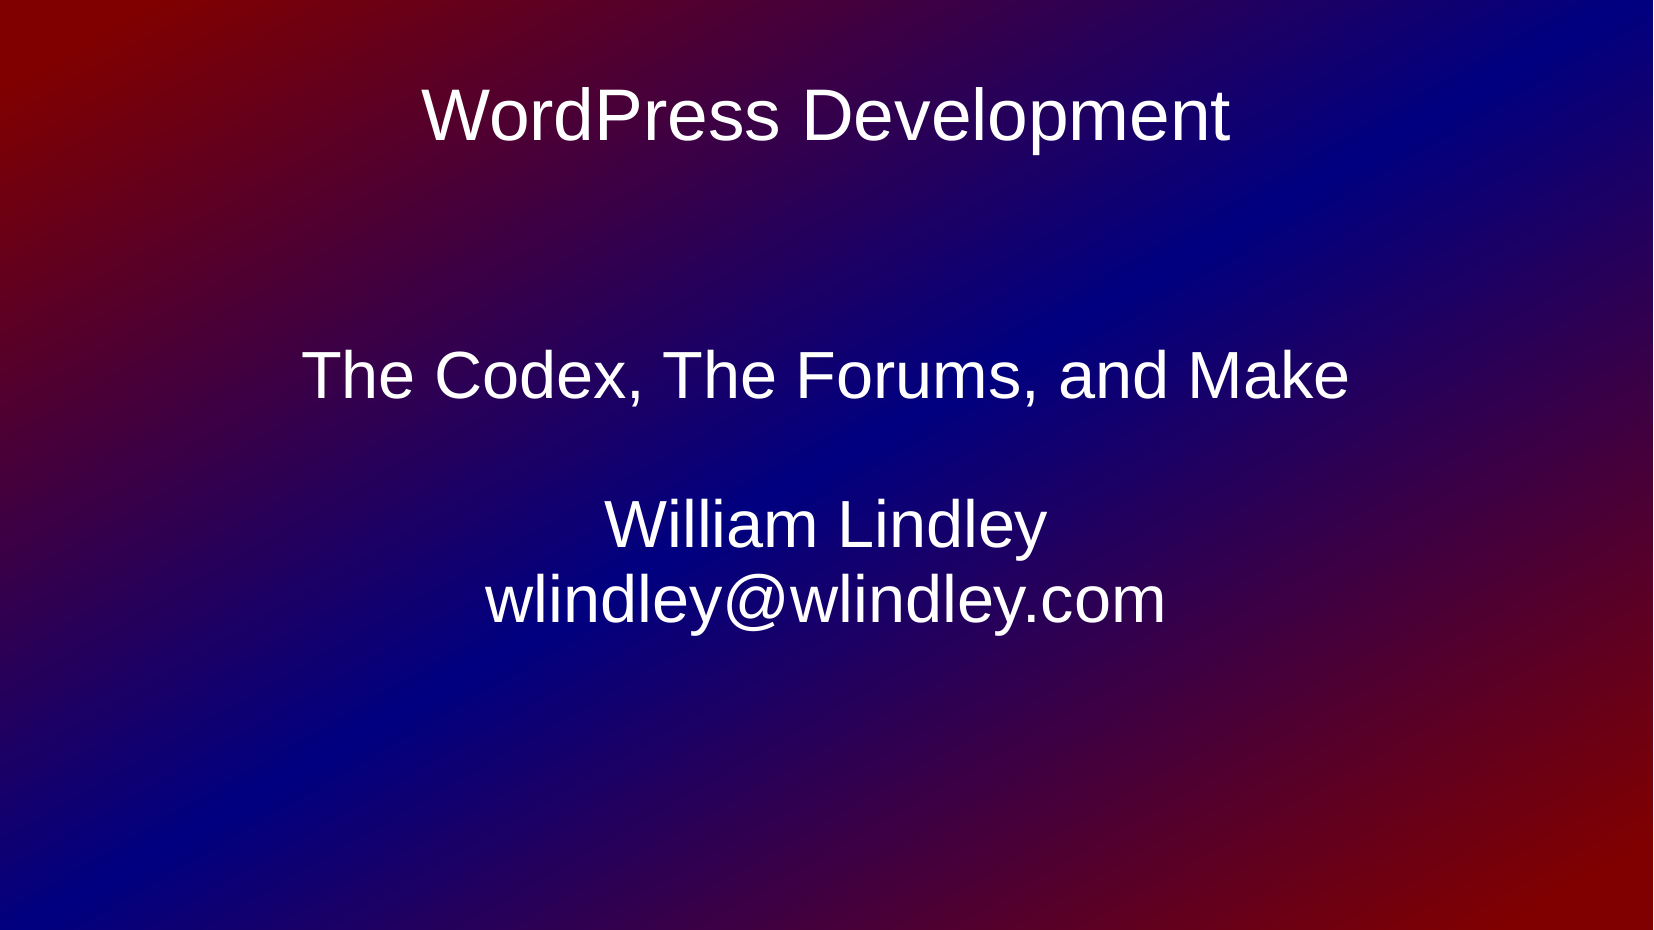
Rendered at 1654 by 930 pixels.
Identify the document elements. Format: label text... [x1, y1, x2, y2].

title WordPress Development [82, 37, 1571, 193]
subtitle The Codex, The Forums, and Make William Lindley wlindley@wlindley.com [82, 217, 1571, 757]
